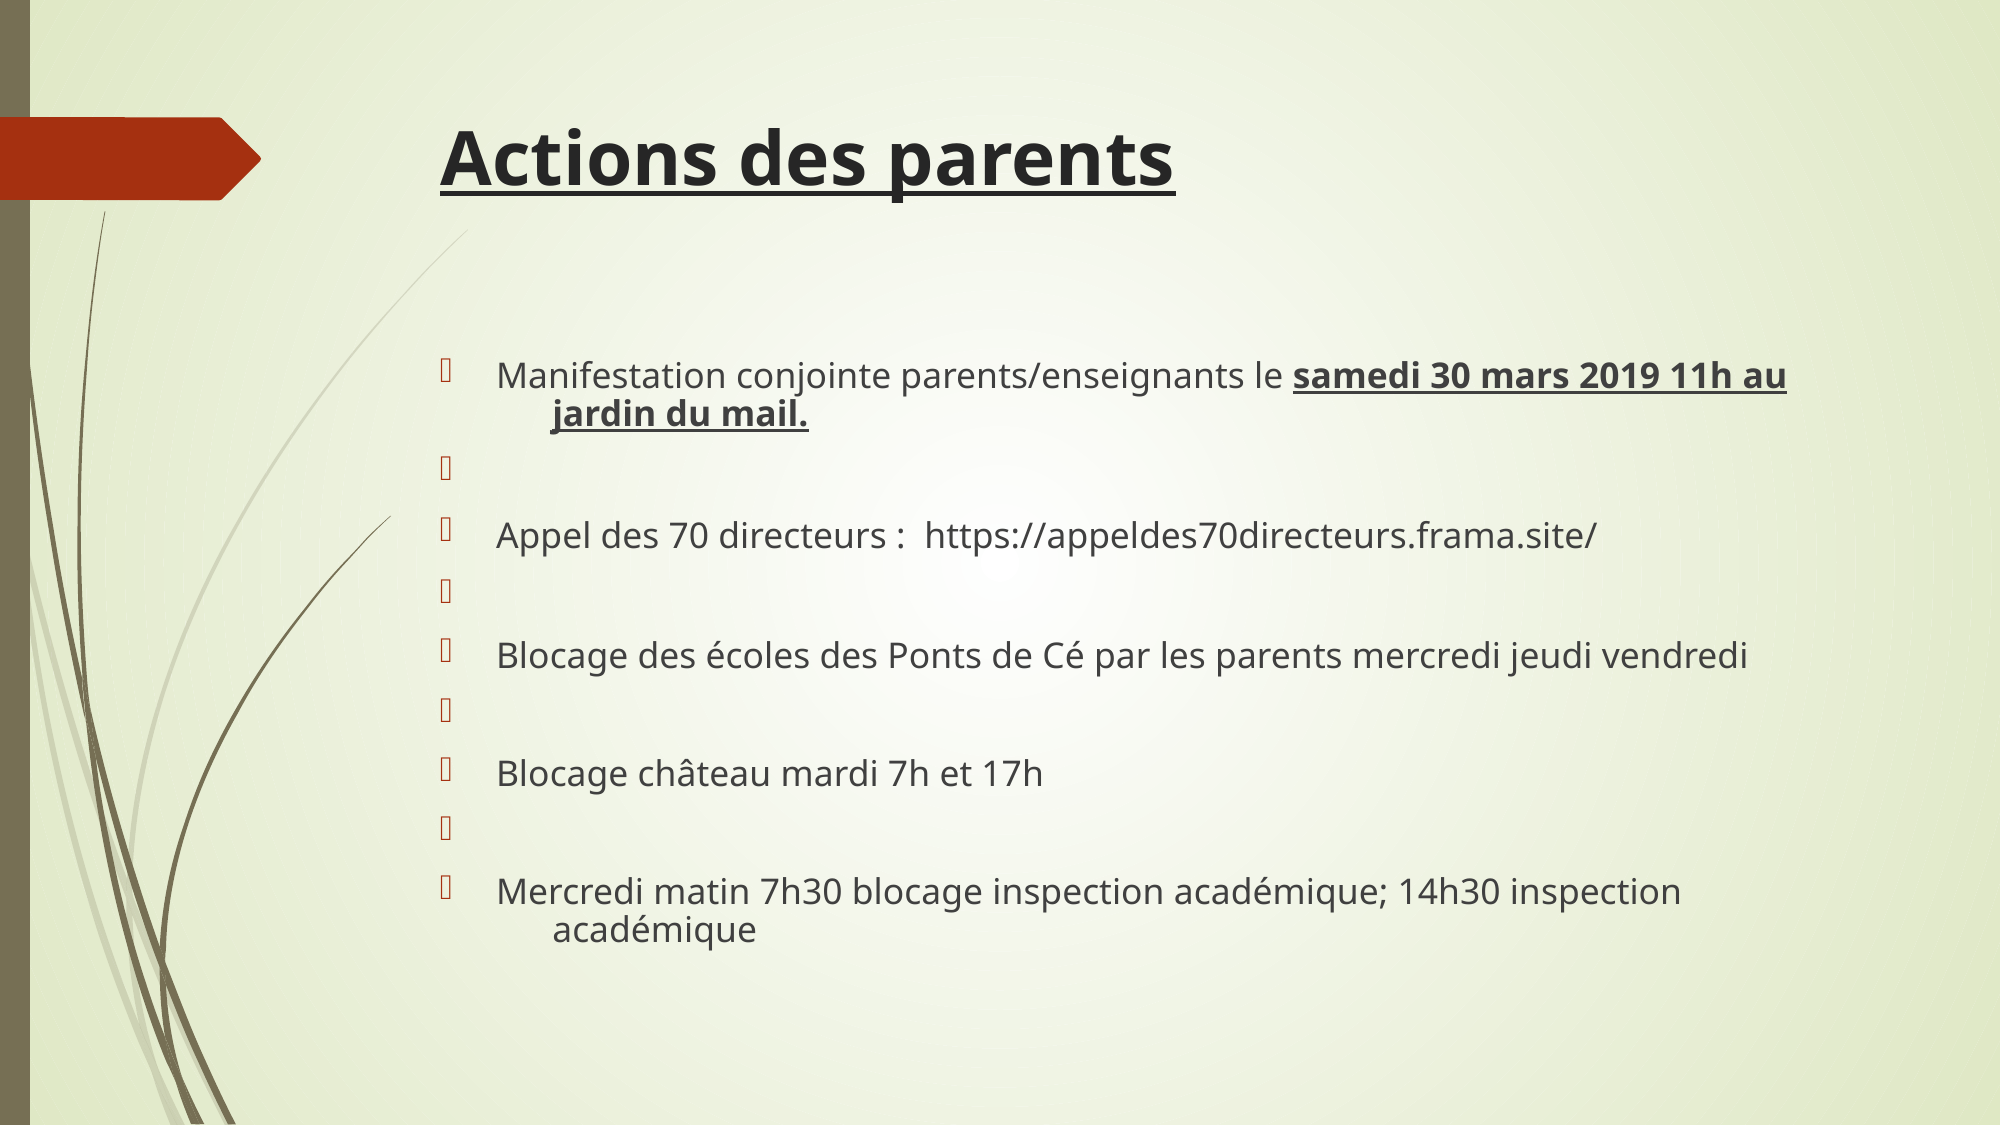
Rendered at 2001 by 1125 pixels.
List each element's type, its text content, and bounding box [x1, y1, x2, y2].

title Actions des parents [425, 102, 1888, 313]
list Manifestation conjointe parents/enseignants le samedi 30 mars 2019 11h au jardin du mail. Appel des 70 directeurs : https://appeldes70directeurs.frama.site/ Blocage des écoles des Ponts de Cé par les parents mercredi jeudi vendredi Blocage château mardi 7h et 17h Mercredi matin 7h30 blocage inspection académique; 14h30 inspection académique [424, 350, 1888, 970]
